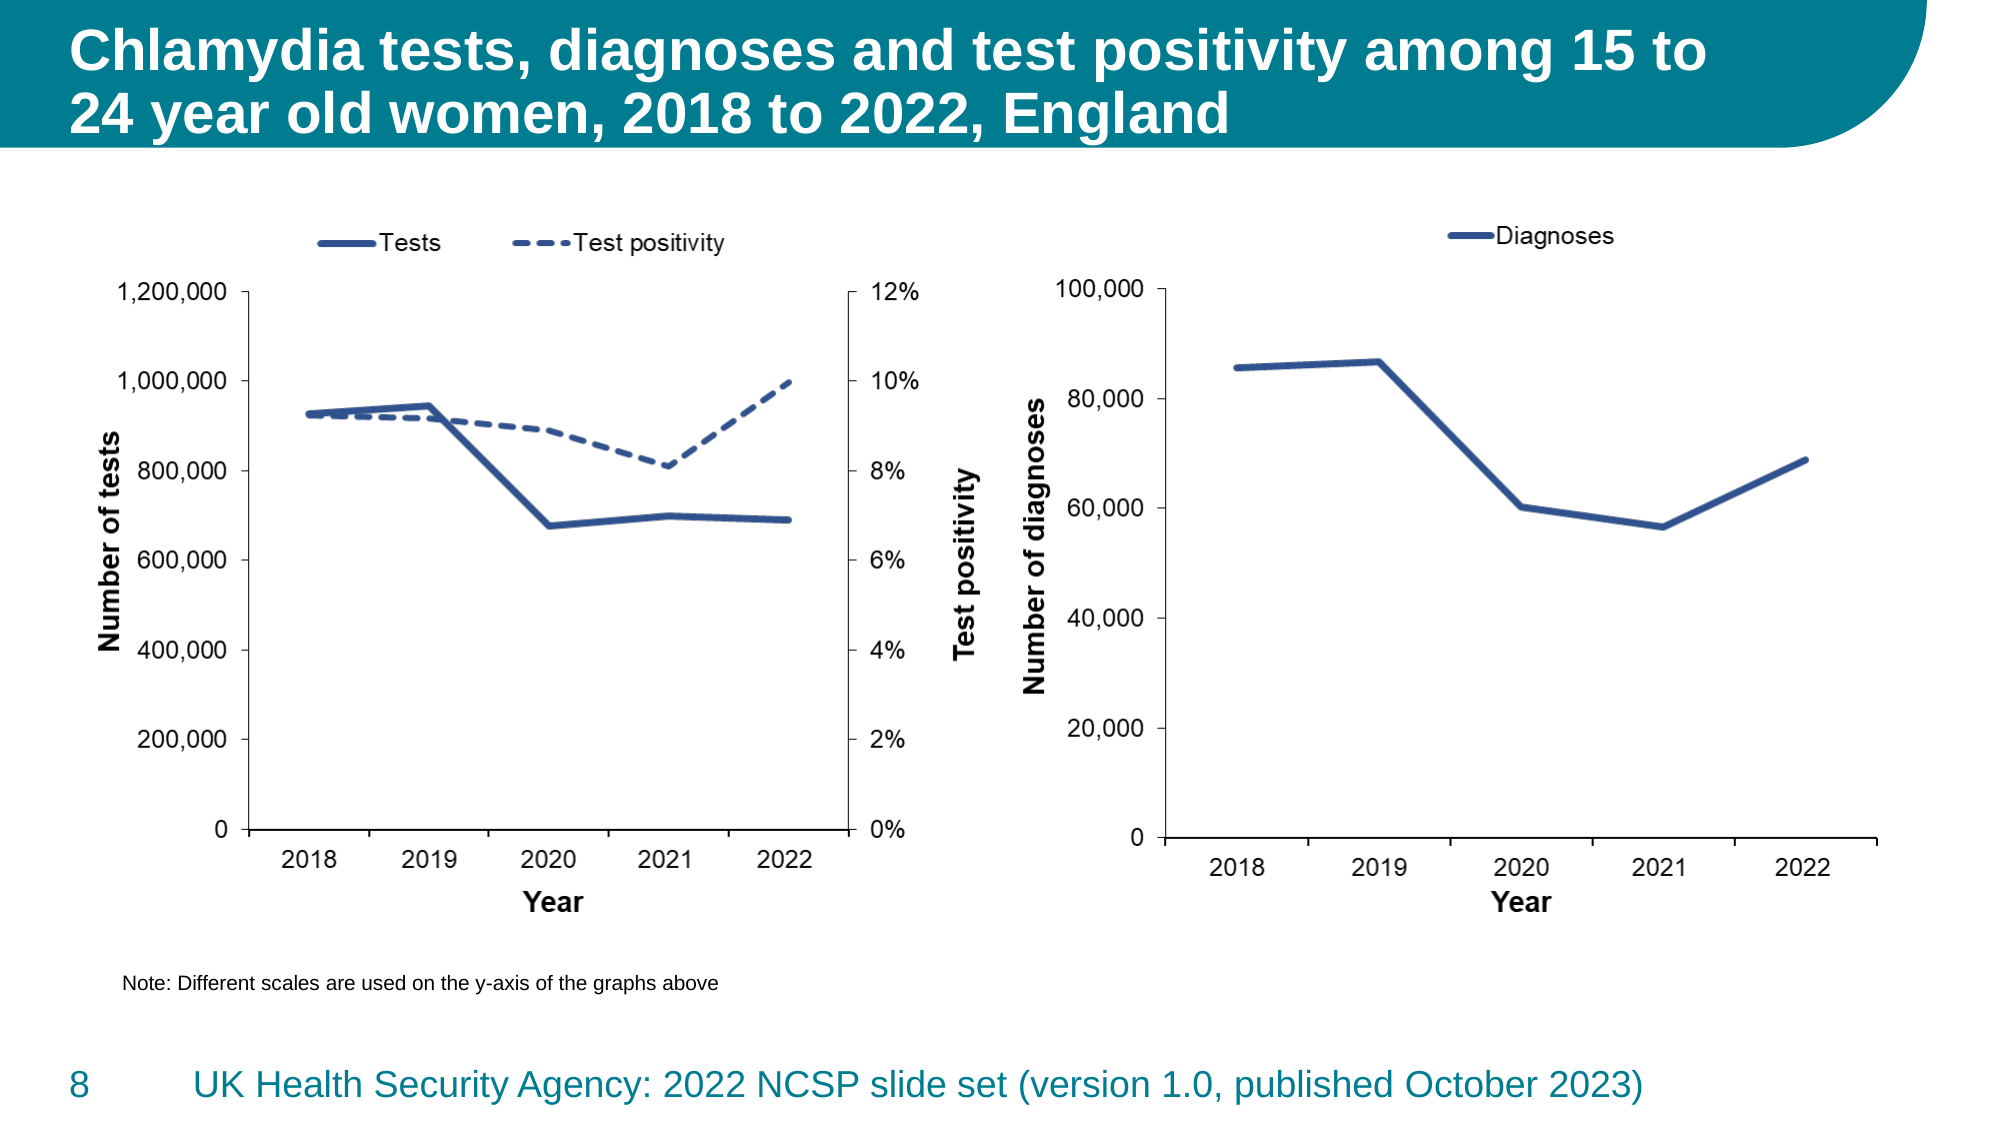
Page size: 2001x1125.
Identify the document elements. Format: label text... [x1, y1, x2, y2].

text_box [54, 1053, 152, 1112]
picture [83, 203, 1917, 922]
text_box UK Health Security Agency: 2022 NCSP slide set (version 1.0, published October 2023) [177, 1053, 1820, 1113]
text_box Note: Different scales are used on the y-axis of the graphs above [103, 961, 742, 1026]
title Chlamydia tests, diagnoses and test positivity among 15 to 24 year old women, 2018 to 2022, England [54, 12, 1780, 133]
